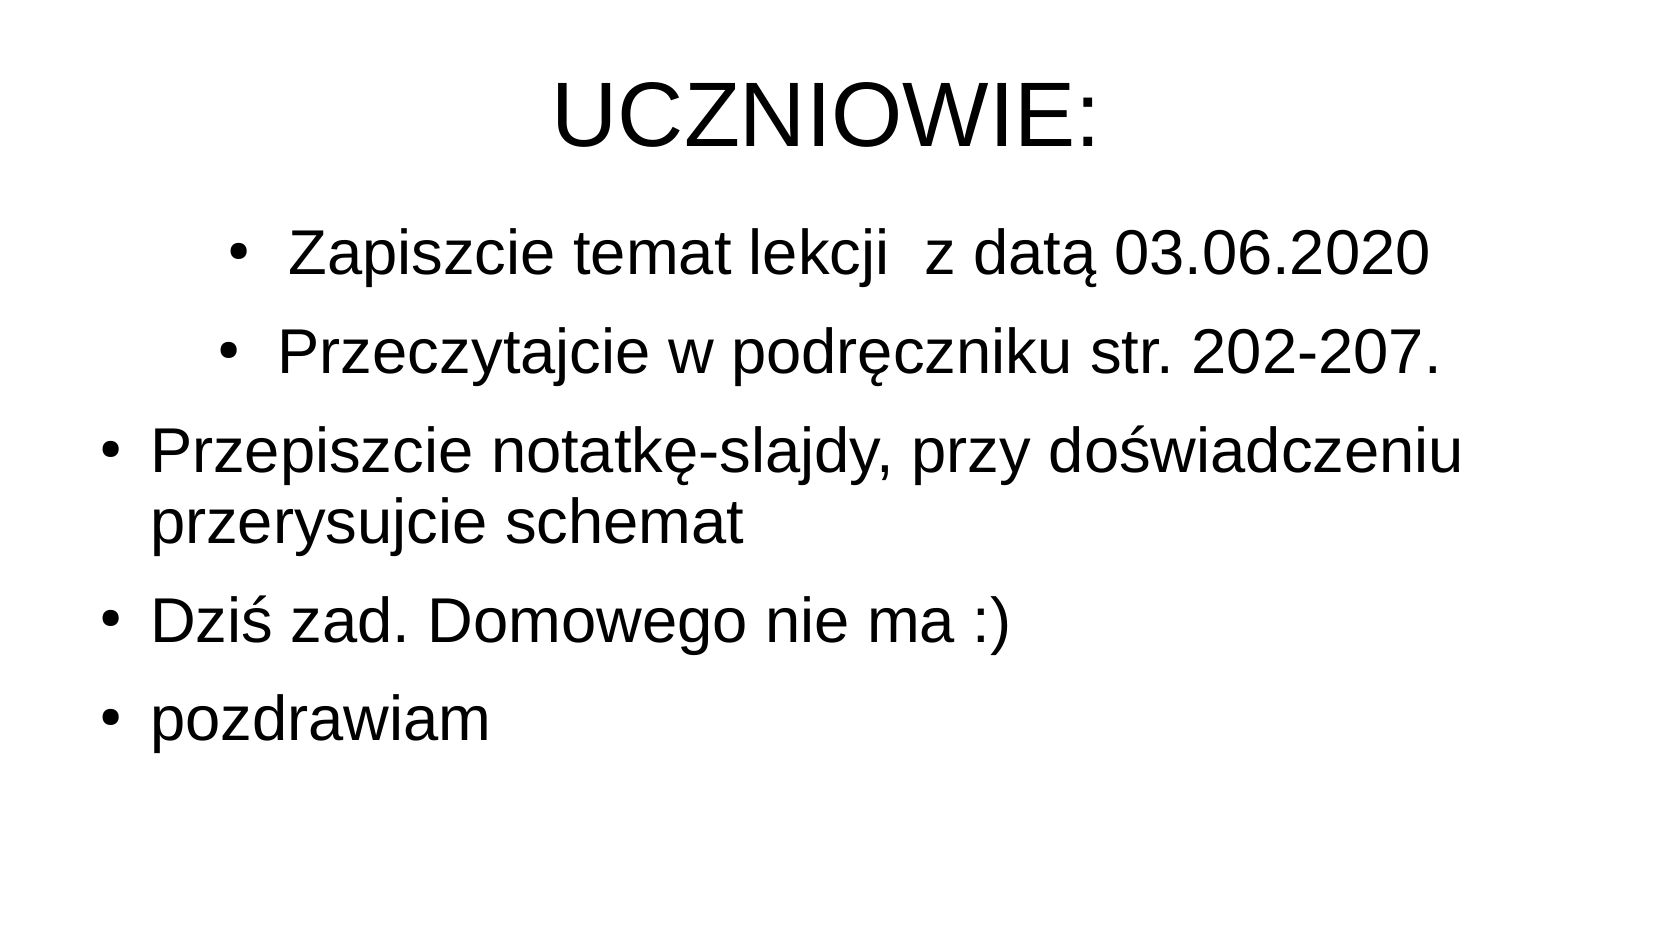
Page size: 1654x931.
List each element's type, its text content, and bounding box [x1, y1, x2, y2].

title UCZNIOWIE: [82, 37, 1571, 193]
list Zapiszcie temat lekcji z datą 03.06.2020 Przeczytajcie w podręczniku str. 202-207. Przepiszcie notatkę-slajdy, przy doświadczeniu przerysujcie schemat Dziś zad. Domowego nie ma :) pozdrawiam [82, 217, 1571, 758]
